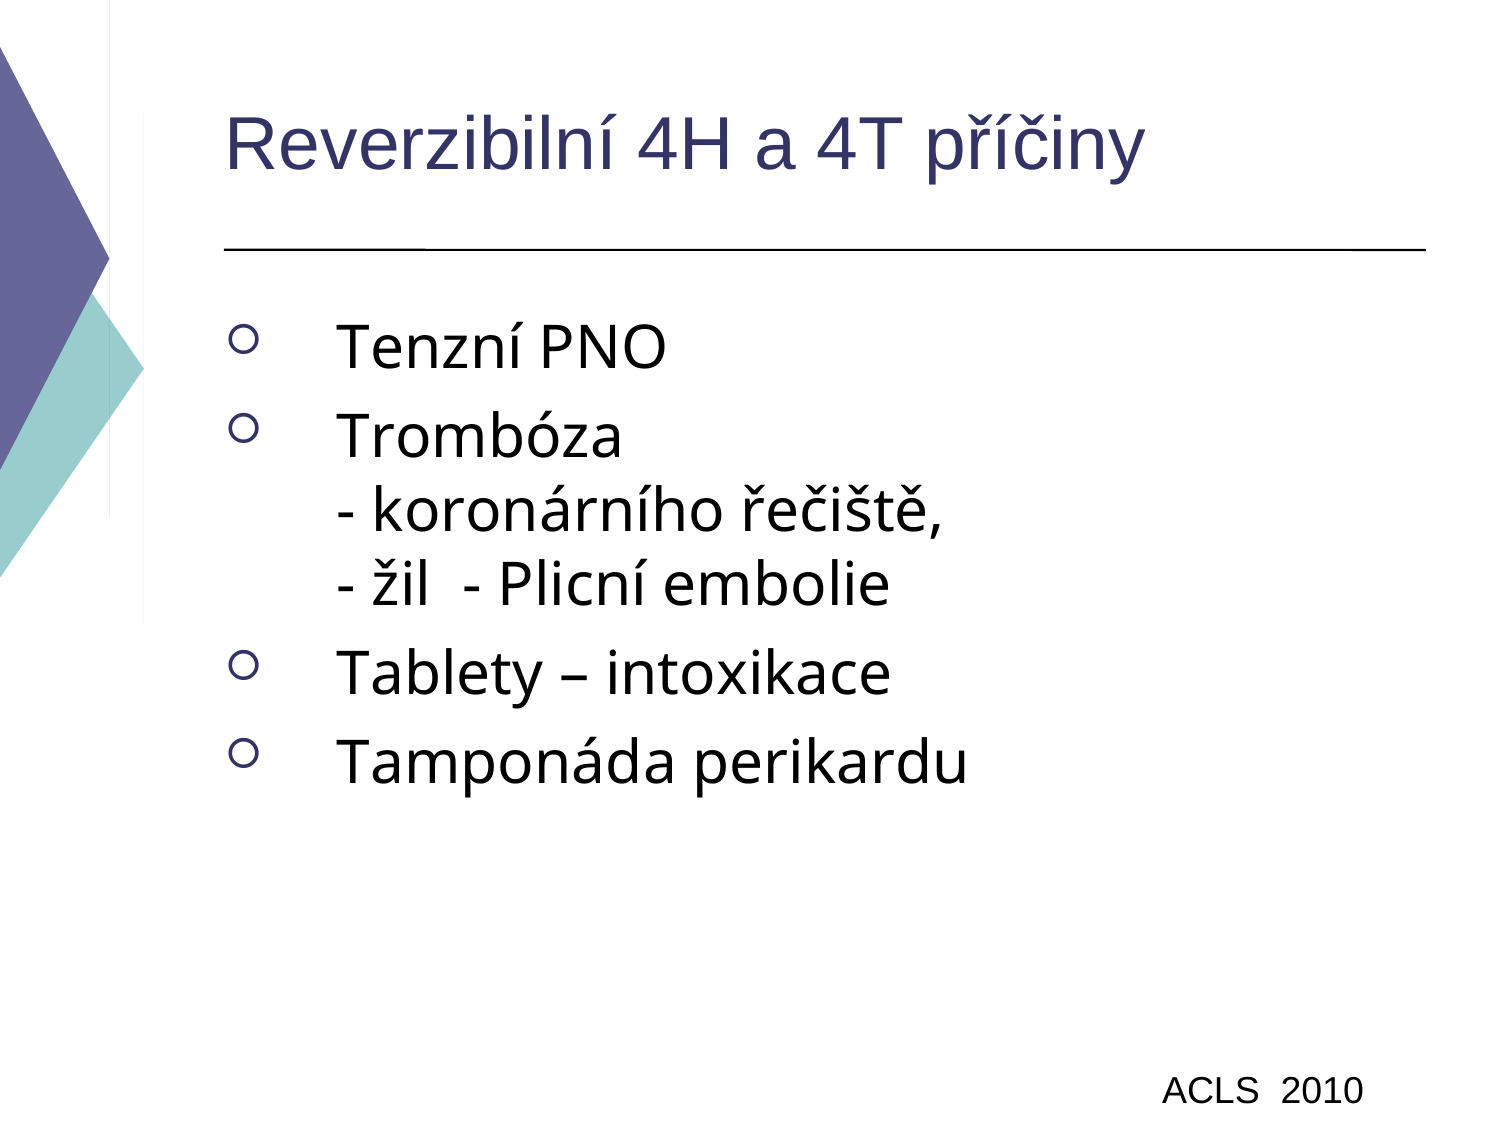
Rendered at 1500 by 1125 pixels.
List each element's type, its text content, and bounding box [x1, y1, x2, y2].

title Reverzibilní 4H a 4T příčiny [224, 48, 1424, 229]
list Tenzní PNO Trombóza - koronárního řečiště, - žil - Plicní embolie Tablety – intoxikace Tamponáda perikardu [224, 299, 1424, 959]
text_box ACLS 2010 [1147, 1064, 1379, 1125]
